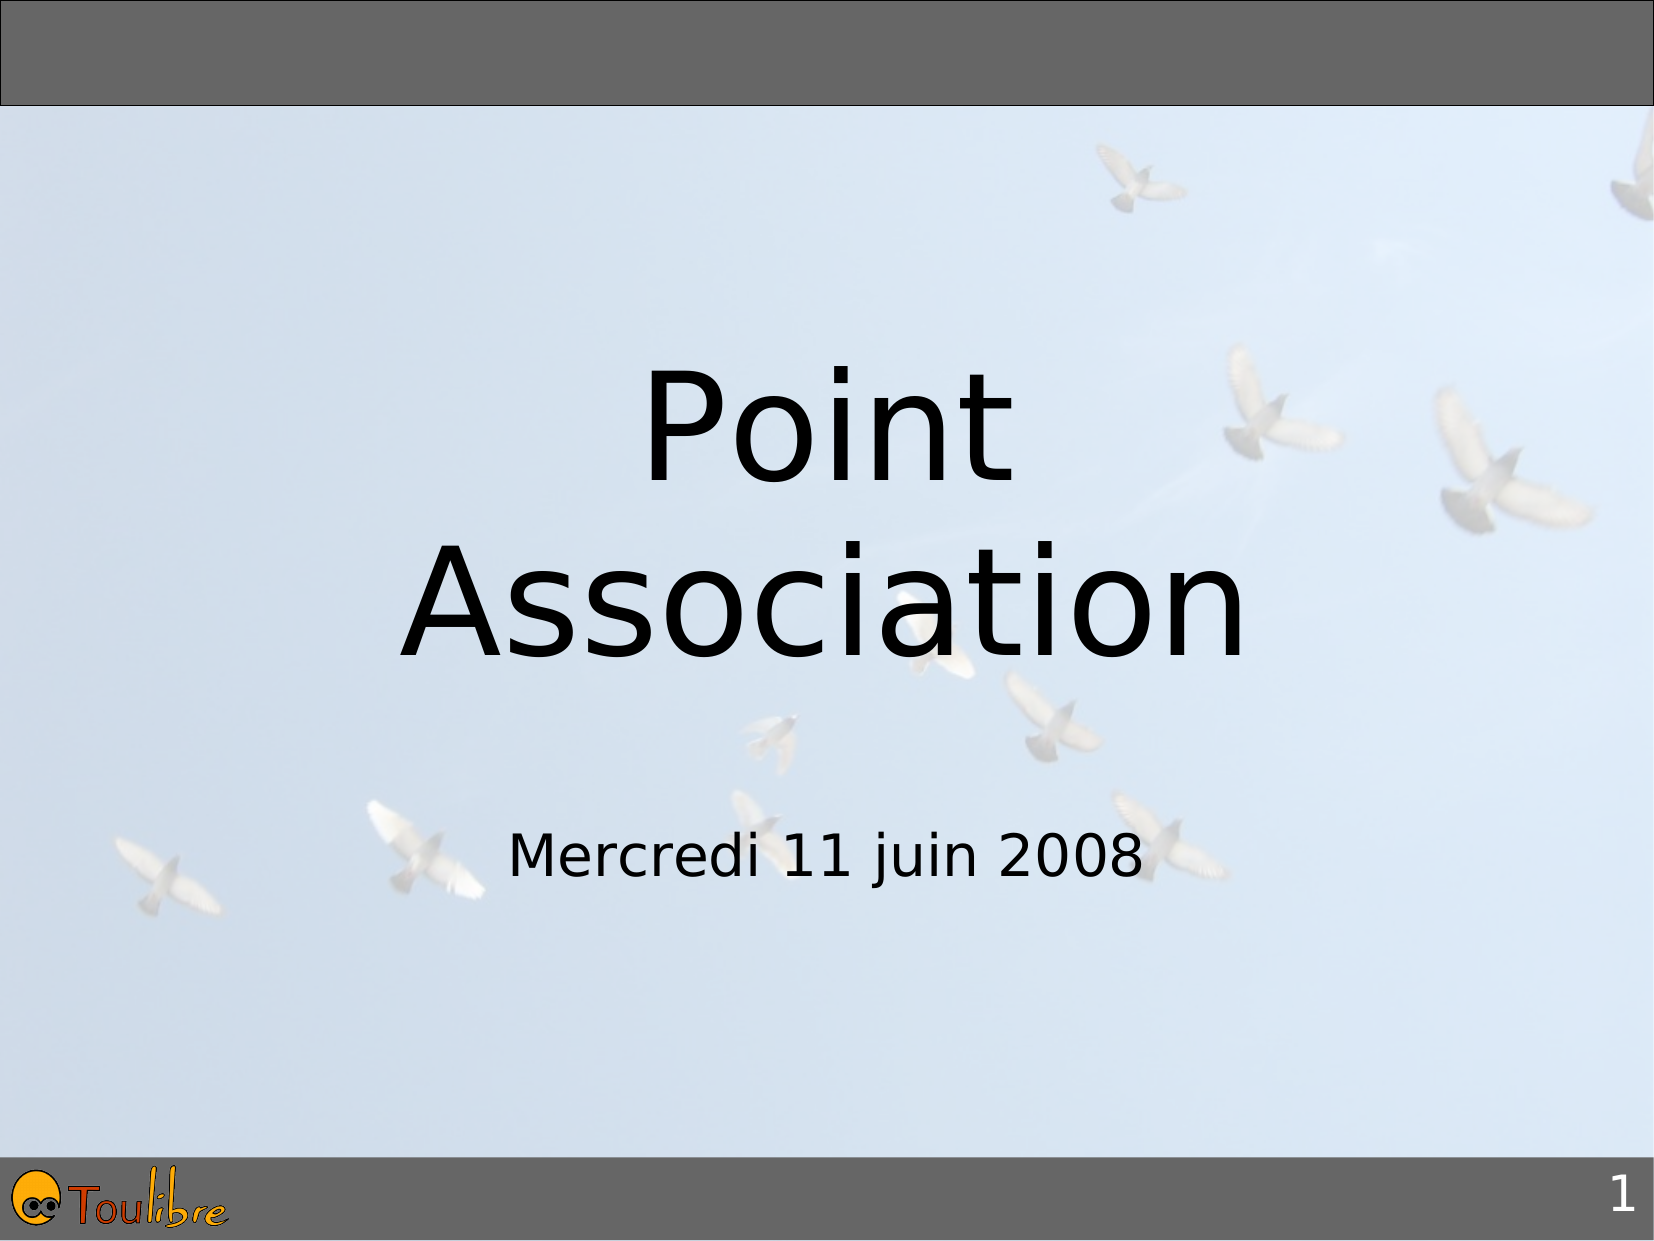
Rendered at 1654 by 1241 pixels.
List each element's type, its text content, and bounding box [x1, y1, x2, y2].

picture [11, 1165, 229, 1228]
text_box Point Association Mercredi 11 juin 2008 [0, 334, 1654, 898]
